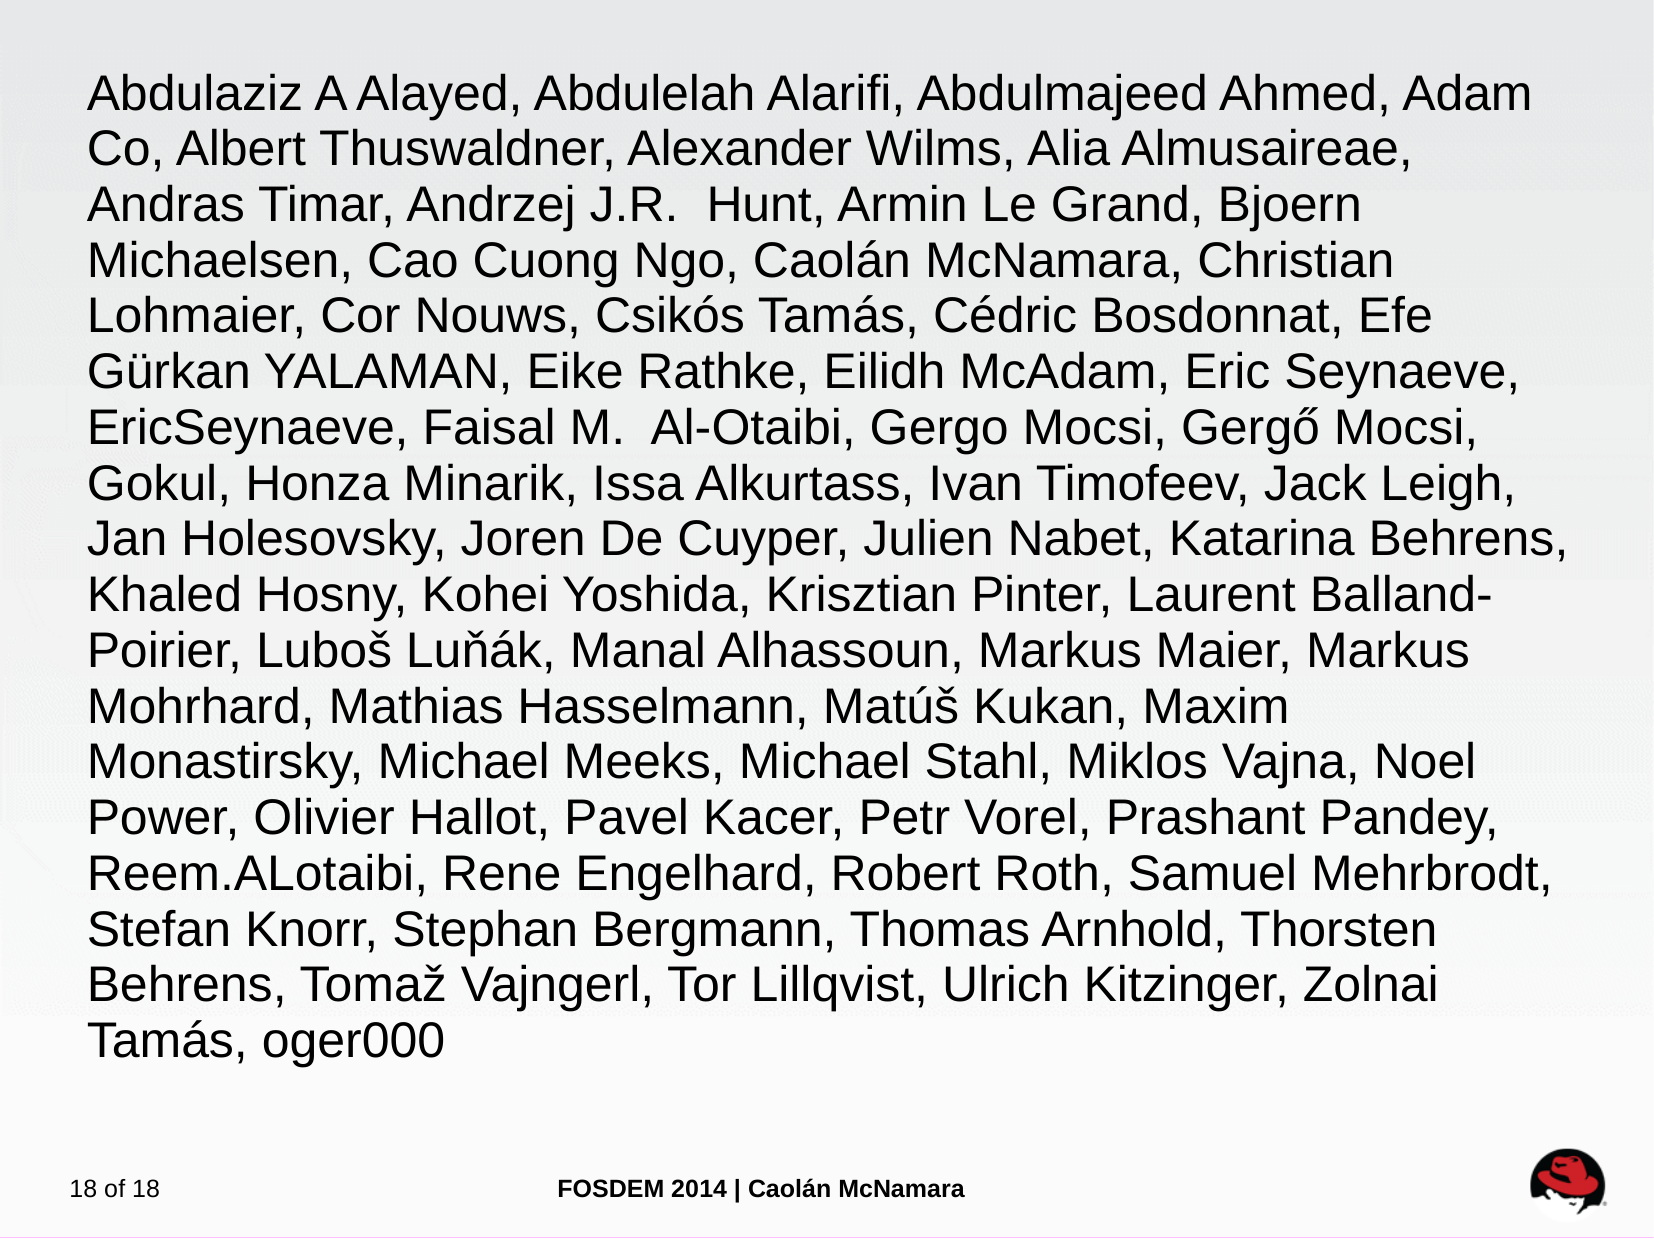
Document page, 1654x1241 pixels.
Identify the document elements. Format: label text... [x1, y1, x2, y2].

list Abdulaziz A Alayed, Abdulelah Alarifi, Abdulmajeed Ahmed, Adam Co, Albert Thuswaldner, Alexander Wilms, Alia Almusaireae, Andras Timar, Andrzej J.R. Hunt, Armin Le Grand, Bjoern Michaelsen, Cao Cuong Ngo, Caolán McNamara, Christian Lohmaier, Cor Nouws, Csikós Tamás, Cédric Bosdonnat, Efe Gürkan YALAMAN, Eike Rathke, Eilidh McAdam, Eric Seynaeve, EricSeynaeve, Faisal M. Al-Otaibi, Gergo Mocsi, Gergő Mocsi, Gokul, Honza Minarik, Issa Alkurtass, Ivan Timofeev, Jack Leigh, Jan Holesovsky, Joren De Cuyper, Julien Nabet, Katarina Behrens, Khaled Hosny, Kohei Yoshida, Krisztian Pinter, Laurent Balland-Poirier, Luboš Luňák, Manal Alhassoun, Markus Maier, Markus Mohrhard, Mathias Hasselmann, Matúš Kukan, Maxim Monastirsky, Michael Meeks, Michael Stahl, Miklos Vajna, Noel Power, Olivier Hallot, Pavel Kacer, Petr Vorel, Prashant Pandey, Reem.ALotaibi, Rene Engelhard, Robert Roth, Samuel Mehrbrodt, Stefan Knorr, Stephan Bergmann, Thomas Arnhold, Thorsten Behrens, Tomaž Vajngerl, Tor Lillqvist, Ulrich Kitzinger, Zolnai Tamás, oger000 [86, 64, 1576, 1069]
picture [0, 0, 1654, 1241]
